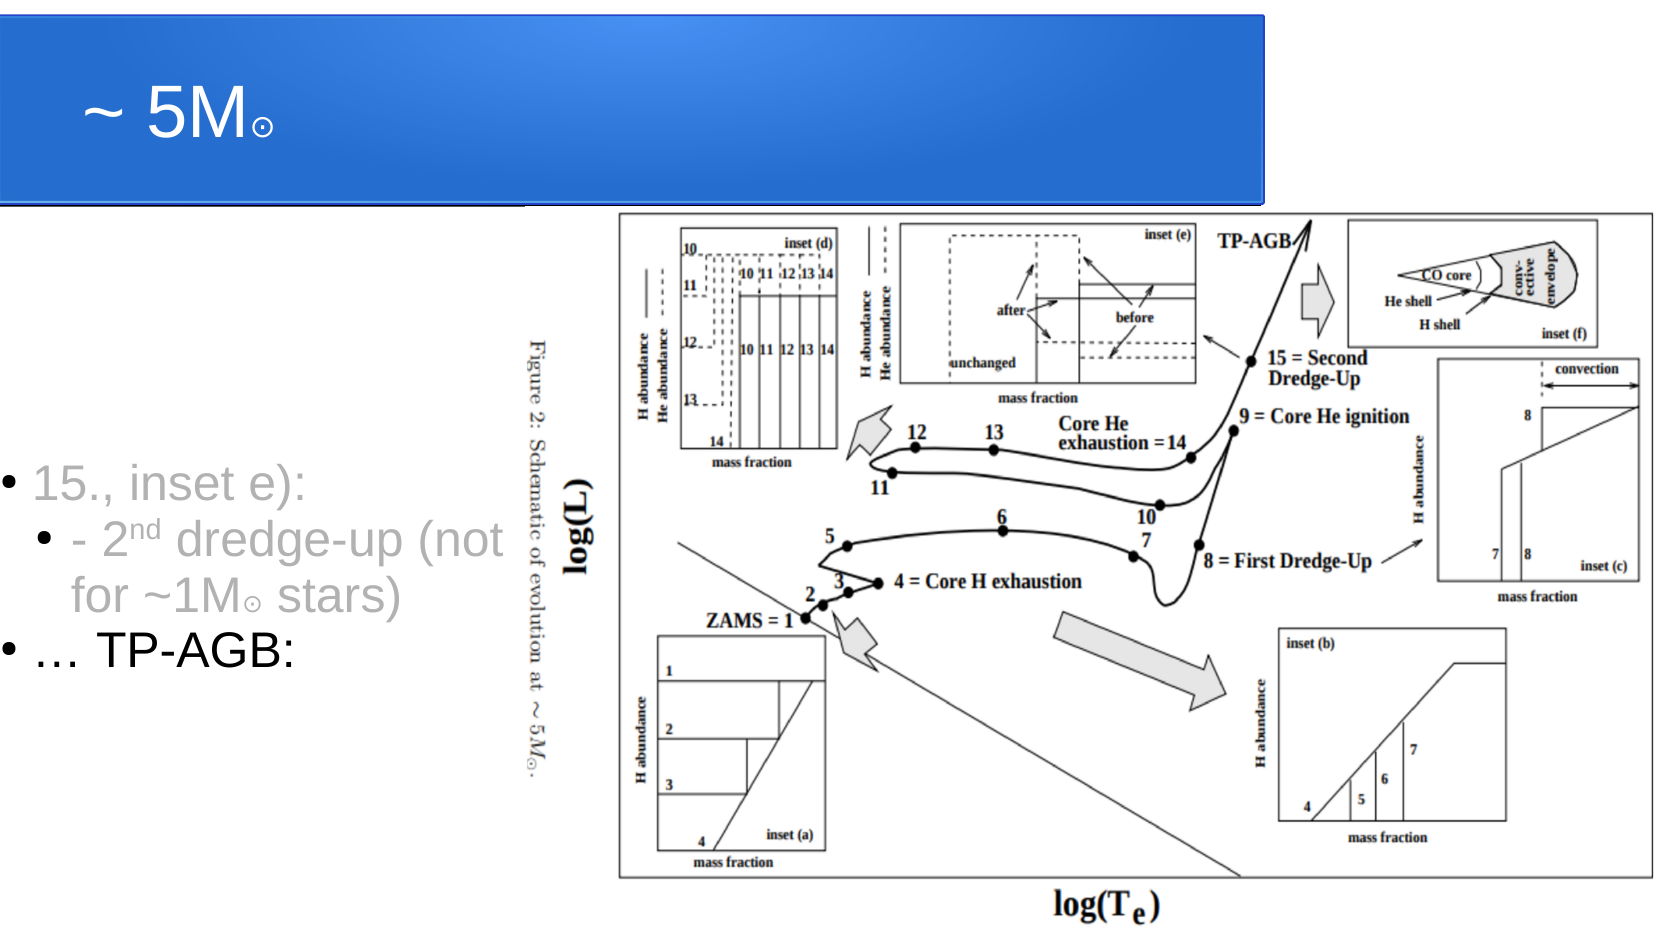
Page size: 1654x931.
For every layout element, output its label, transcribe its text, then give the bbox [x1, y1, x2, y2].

picture [525, 206, 1654, 931]
title ~ 5M⊙ [82, 35, 1235, 189]
subtitle 15., inset e): - 2nd dredge-up (not for ~1M⊙ stars) … TP-AGB: [0, 297, 525, 837]
